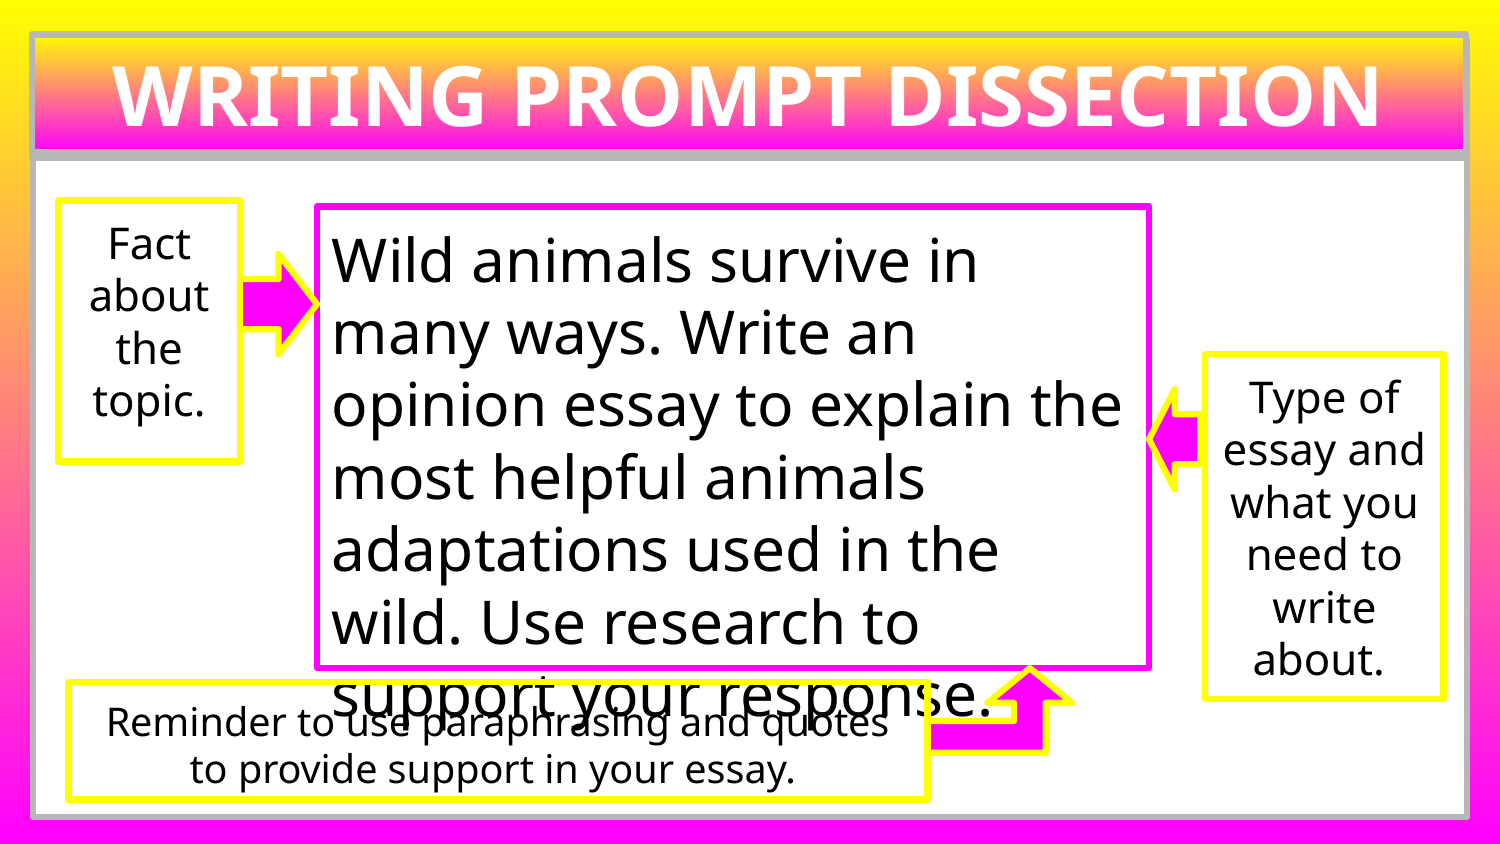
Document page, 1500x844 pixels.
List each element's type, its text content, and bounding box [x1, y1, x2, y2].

text_box Reminder to use paraphrasing and quotes to provide support in your essay. [68, 681, 928, 800]
text_box WRITING PROMPT DISSECTION [32, 34, 1466, 153]
text_box Type of essay and what you need to write about. [1205, 354, 1444, 700]
text_box Fact about the topic. [58, 200, 240, 462]
text_box Wild animals survive in many ways. Write an opinion essay to explain the most helpful animals adaptations used in the wild. Use research to support your response. [316, 206, 1149, 669]
text_box [32, 40, 1467, 817]
